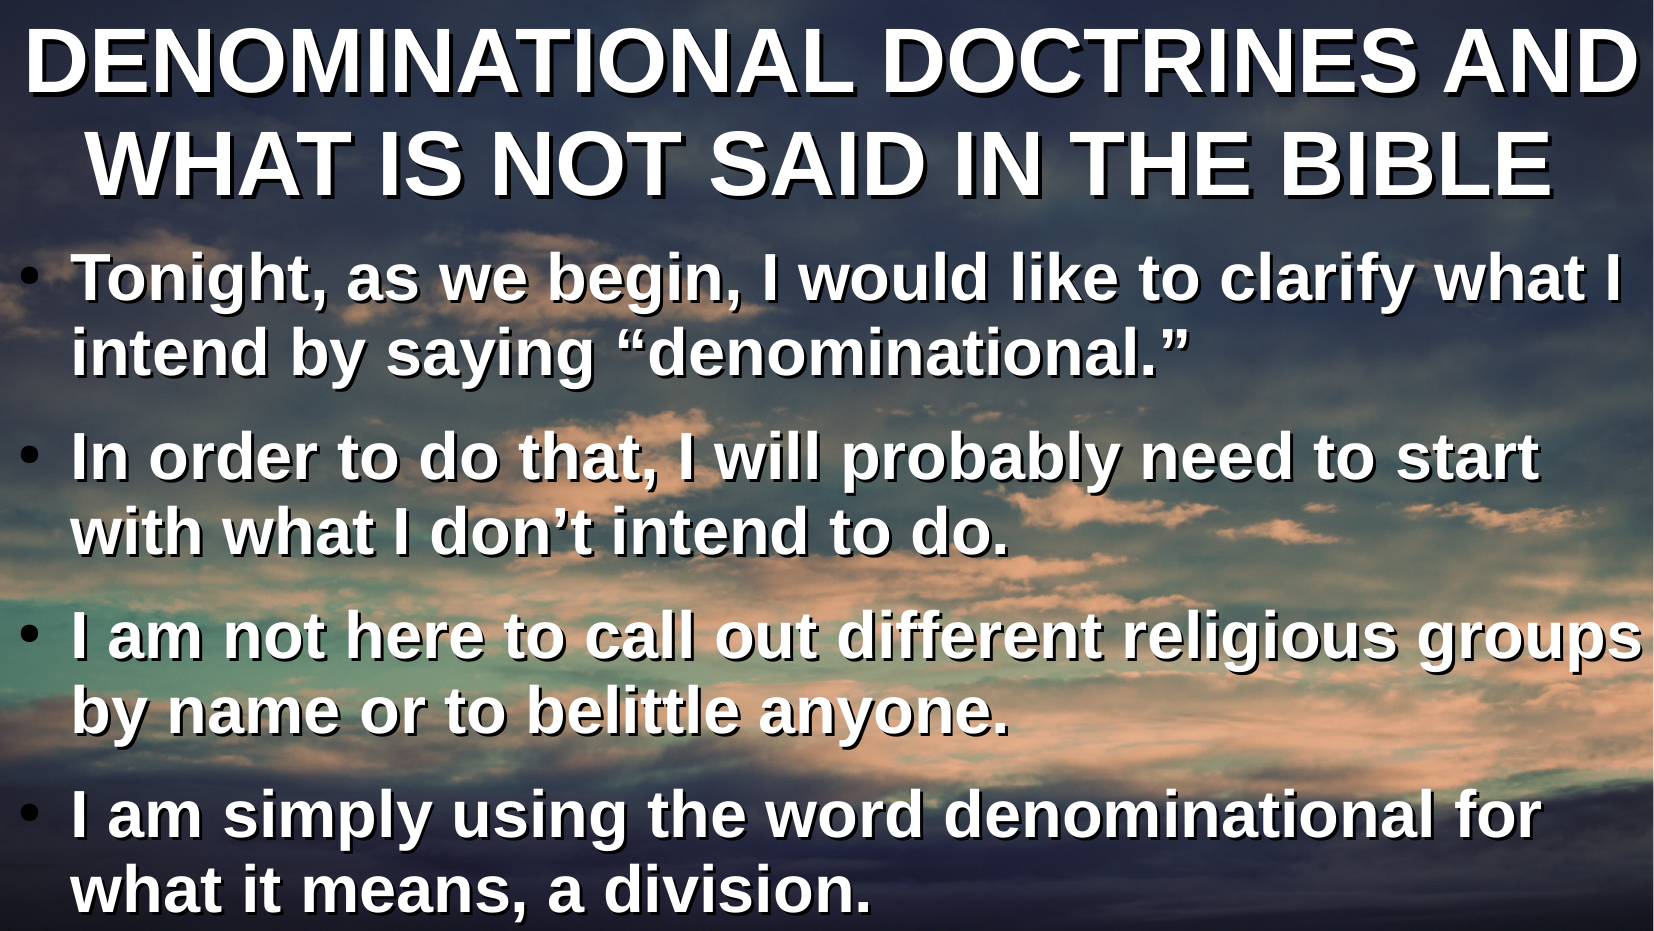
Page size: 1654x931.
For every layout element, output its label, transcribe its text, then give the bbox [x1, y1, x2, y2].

list Tonight, as we begin, I would like to clarify what I intend by saying “denominational.” In order to do that, I will probably need to start with what I don’t intend to do. I am not here to call out different religious groups by name or to belittle anyone. I am simply using the word denominational for what it means, a division. [0, 240, 1654, 931]
title DENOMINATIONAL DOCTRINES AND WHAT IS NOT SAID IN THE BIBLE [15, 9, 1651, 216]
picture [0, 0, 1654, 240]
